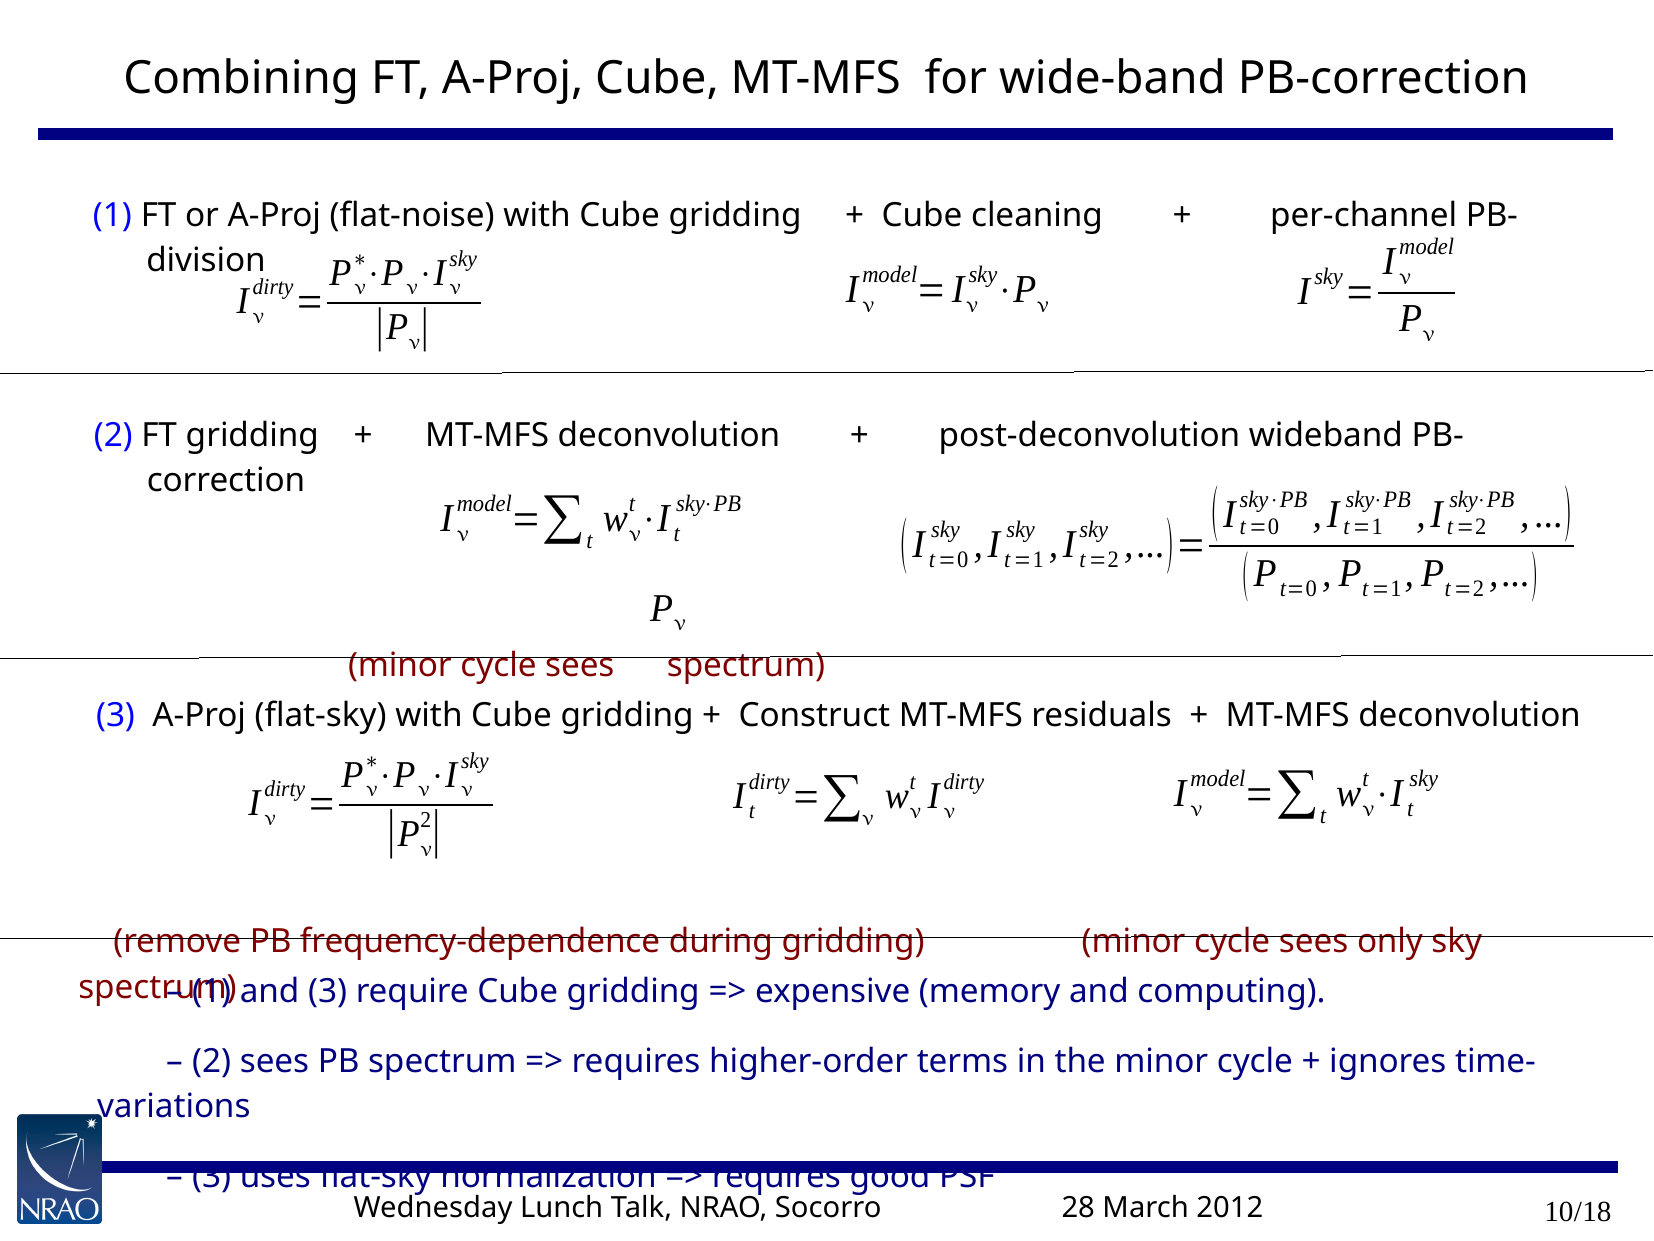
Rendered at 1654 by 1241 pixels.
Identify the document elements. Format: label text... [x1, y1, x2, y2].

text_box – (1) and (3) require Cube gridding => expensive (memory and computing). – (2) sees PB spectrum => requires higher-order terms in the minor cycle + ignores time-variations – (3) uses flat-sky normalization => requires good PSF [26, 966, 1614, 1139]
picture [17, 1114, 102, 1224]
text_box (2) FT gridding + MT-MFS deconvolution + post-deconvolution wideband PB-correction (minor cycle sees spectrum) [76, 410, 1608, 644]
text_box (1) FT or A-Proj (flat-noise) with Cube gridding + Cube cleaning + per-channel PB-division [60, 183, 1614, 354]
chart [1162, 766, 1446, 829]
chart [237, 749, 502, 861]
chart [891, 483, 1585, 604]
chart [428, 491, 751, 555]
chart [638, 586, 697, 636]
title Combining FT, A-Proj, Cube, MT-MFS for wide-band PB-correction [82, 39, 1571, 113]
text_box (3) A-Proj (flat-sky) with Cube gridding + Construct MT-MFS residuals + MT-MFS deconvolution (remove PB frequency-dependence during gridding) (minor cycle sees only sky spectrum) [63, 683, 1645, 942]
chart [721, 771, 993, 832]
